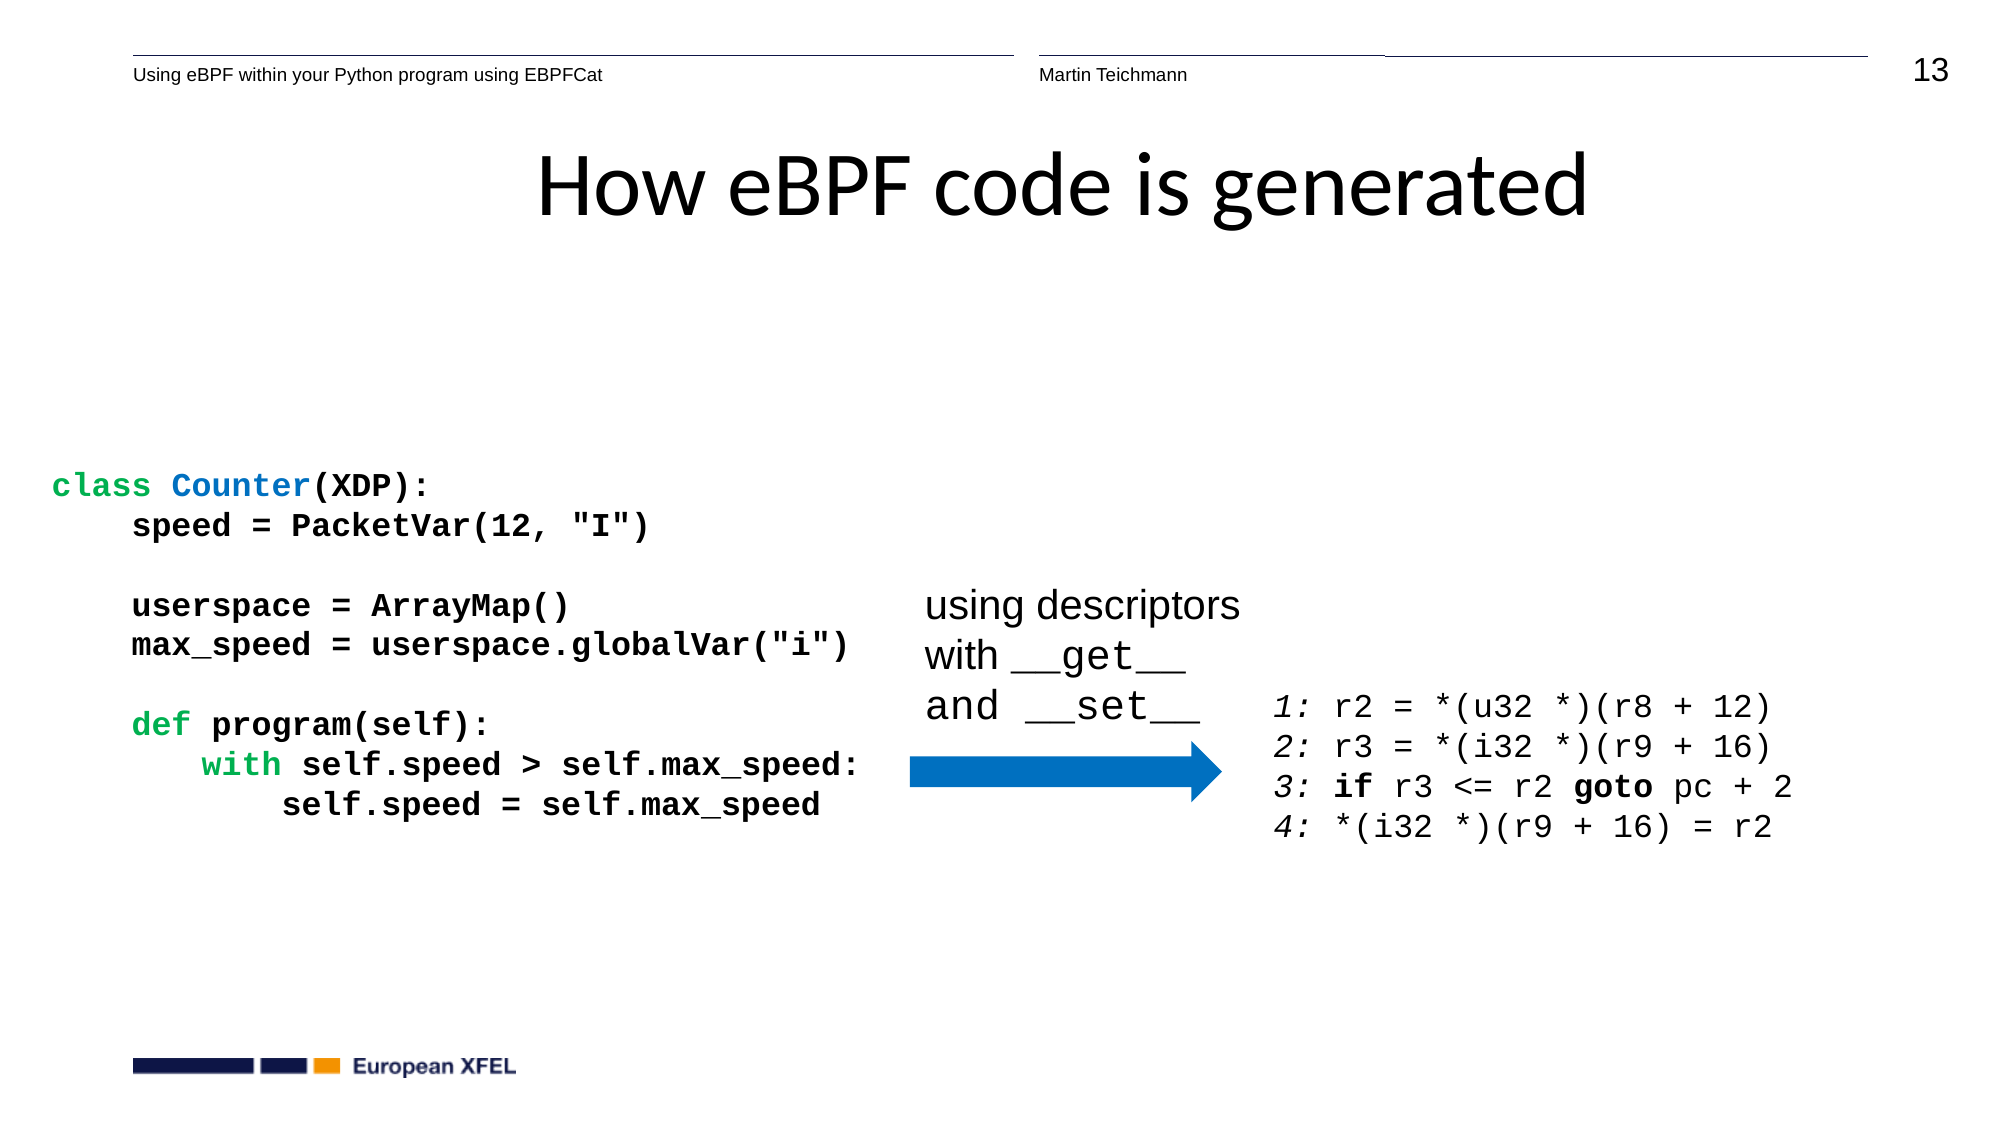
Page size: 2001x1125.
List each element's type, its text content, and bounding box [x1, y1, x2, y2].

text_box [909, 740, 1223, 803]
text_box 1: r2 = *(u32 *)(r8 + 12) 2: r3 = *(i32 *)(r9 + 16) 3: if r3 <= r2 goto pc + 2 4: *(i32 *)(r9 + 16) = r2 [1258, 676, 1897, 852]
text_box using descriptors with __get__ and __set__ [910, 570, 1272, 736]
text_box class Counter(XDP): speed = PacketVar(12, "I") userspace = ArrayMap() max_speed = userspace.globalVar("i") def program(self): with self.speed > self.max_speed: self.speed = self.max_speed [36, 455, 1108, 830]
title How eBPF code is generated [490, 115, 1638, 243]
picture [133, 1058, 516, 1078]
